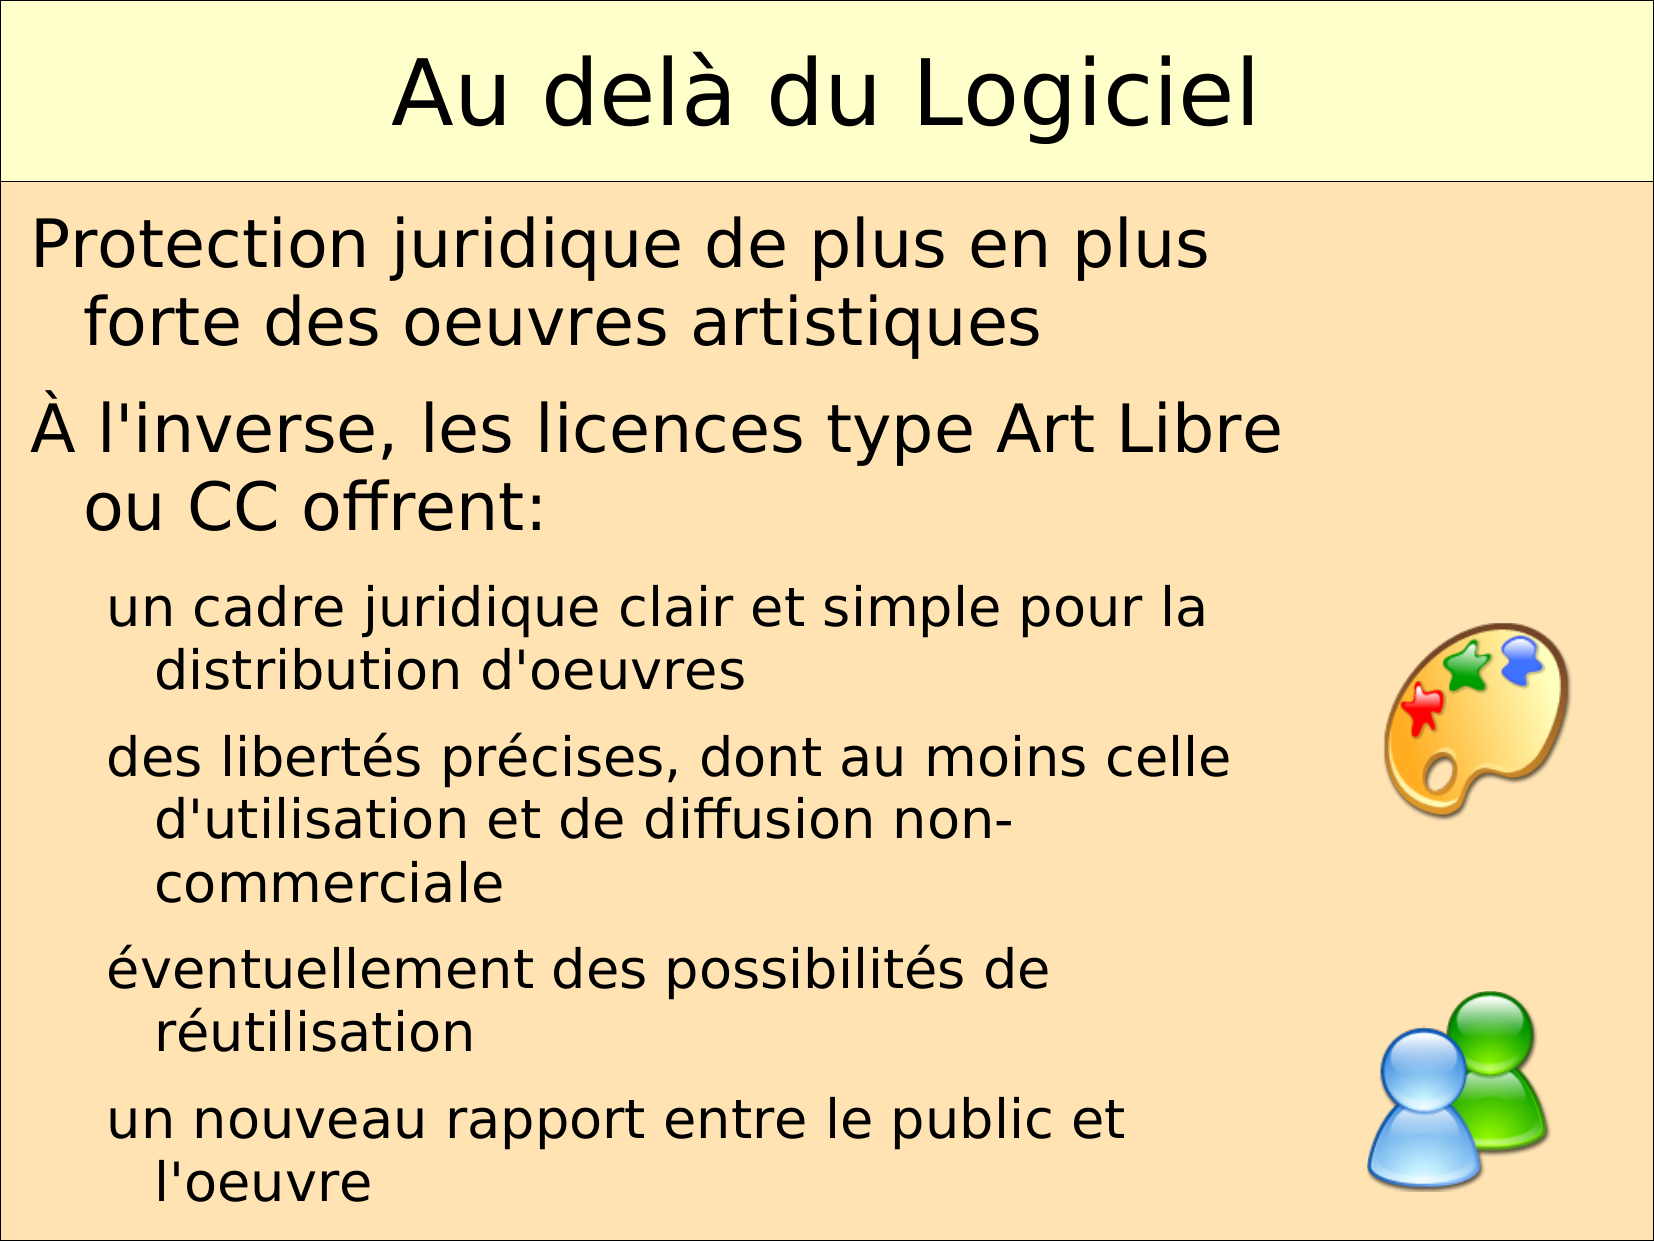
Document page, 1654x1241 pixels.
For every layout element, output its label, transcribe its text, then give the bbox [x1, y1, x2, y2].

title Au delà du Logiciel [0, 39, 1654, 147]
list Protection juridique de plus en plus forte des oeuvres artistiques À l'inverse, les licences type Art Libre ou CC offrent: un cadre juridique clair et simple pour la distribution d'oeuvres des libertés précises, dont au moins celle d'utilisation et de diffusion non-commerciale éventuellement des possibilités de réutilisation un nouveau rapport entre le public et l'oeuvre [12, 205, 1326, 1215]
picture [1379, 622, 1580, 823]
picture [1367, 991, 1568, 1192]
